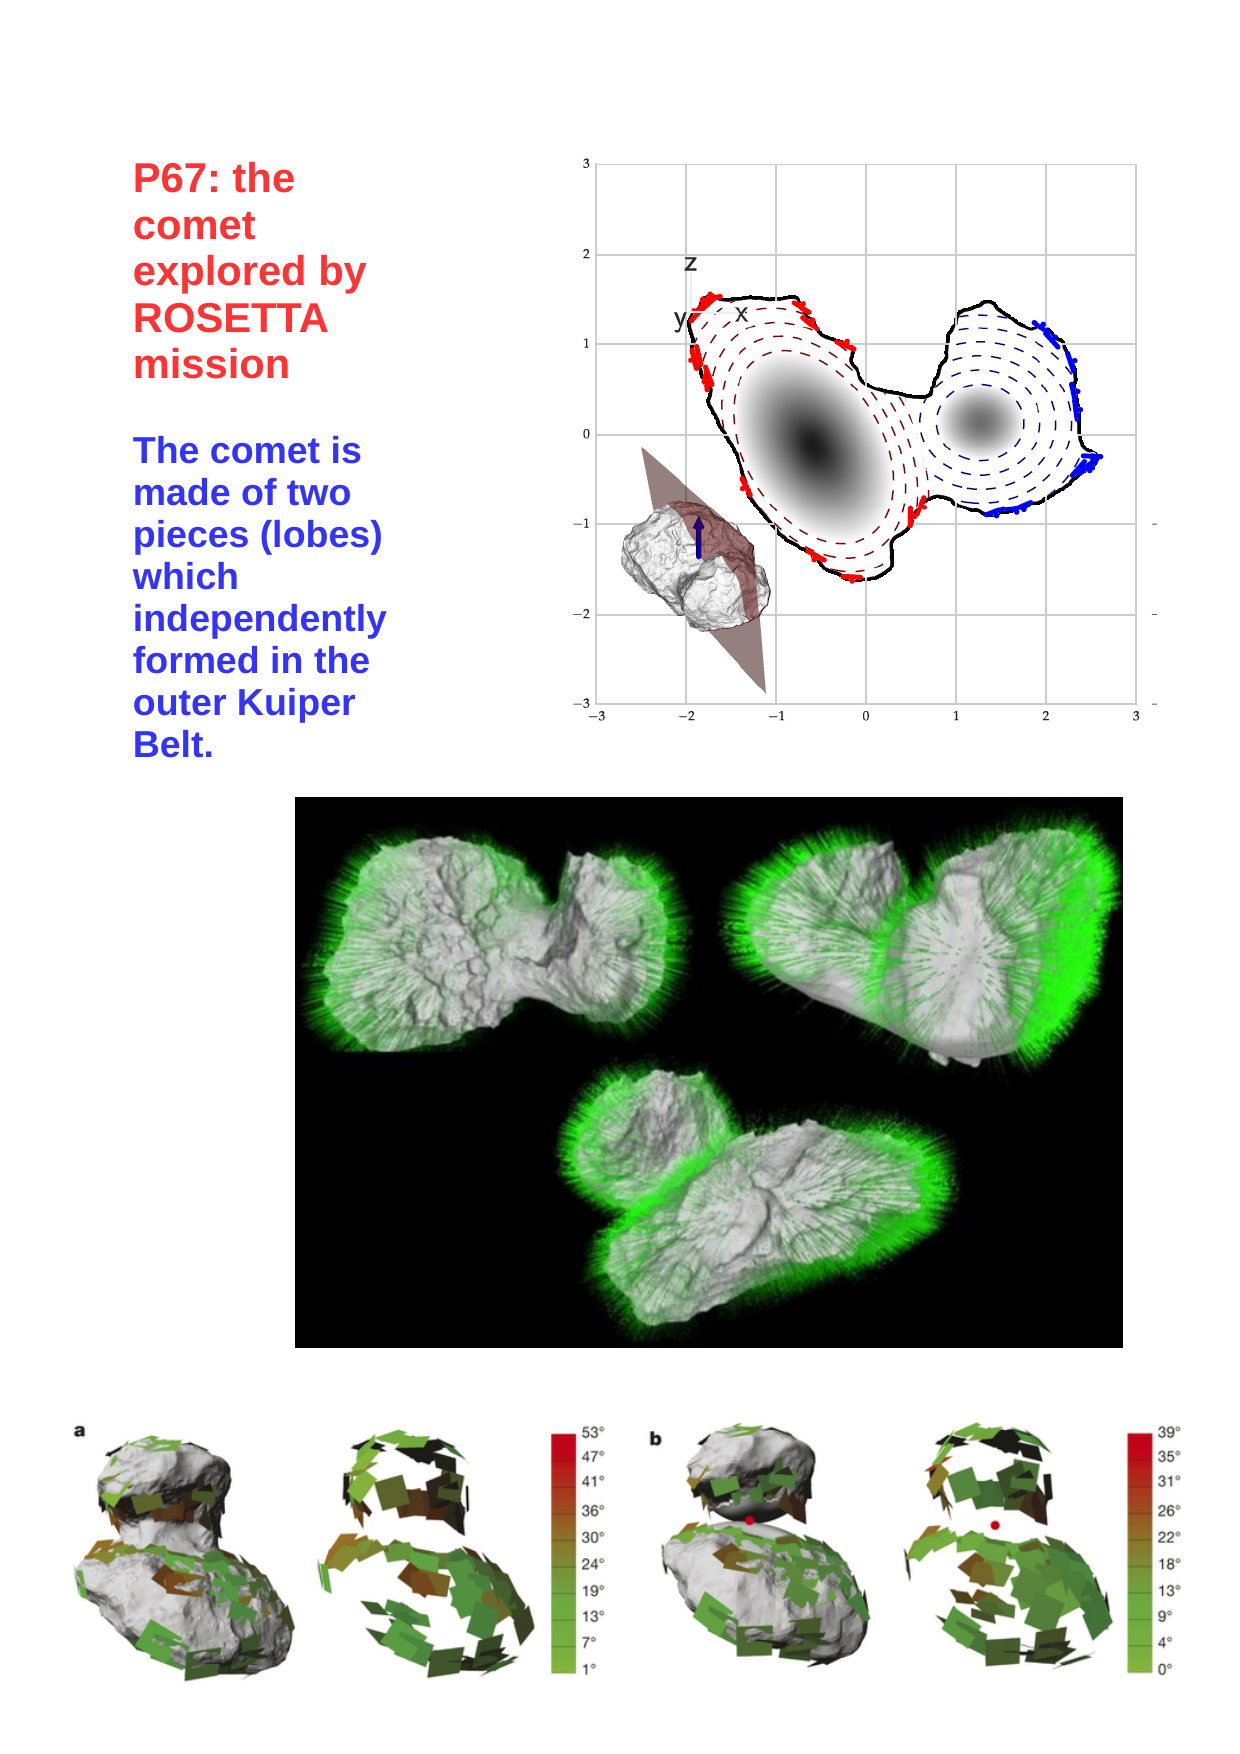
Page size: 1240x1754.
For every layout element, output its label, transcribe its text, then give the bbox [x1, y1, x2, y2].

text_box P67: the comet explored by ROSETTA mission The comet is made of two pieces (lobes) which independently formed in the outer Kuiper Belt. [118, 147, 443, 773]
picture [561, 147, 1157, 748]
picture [59, 1417, 1181, 1683]
picture [295, 797, 1123, 1348]
